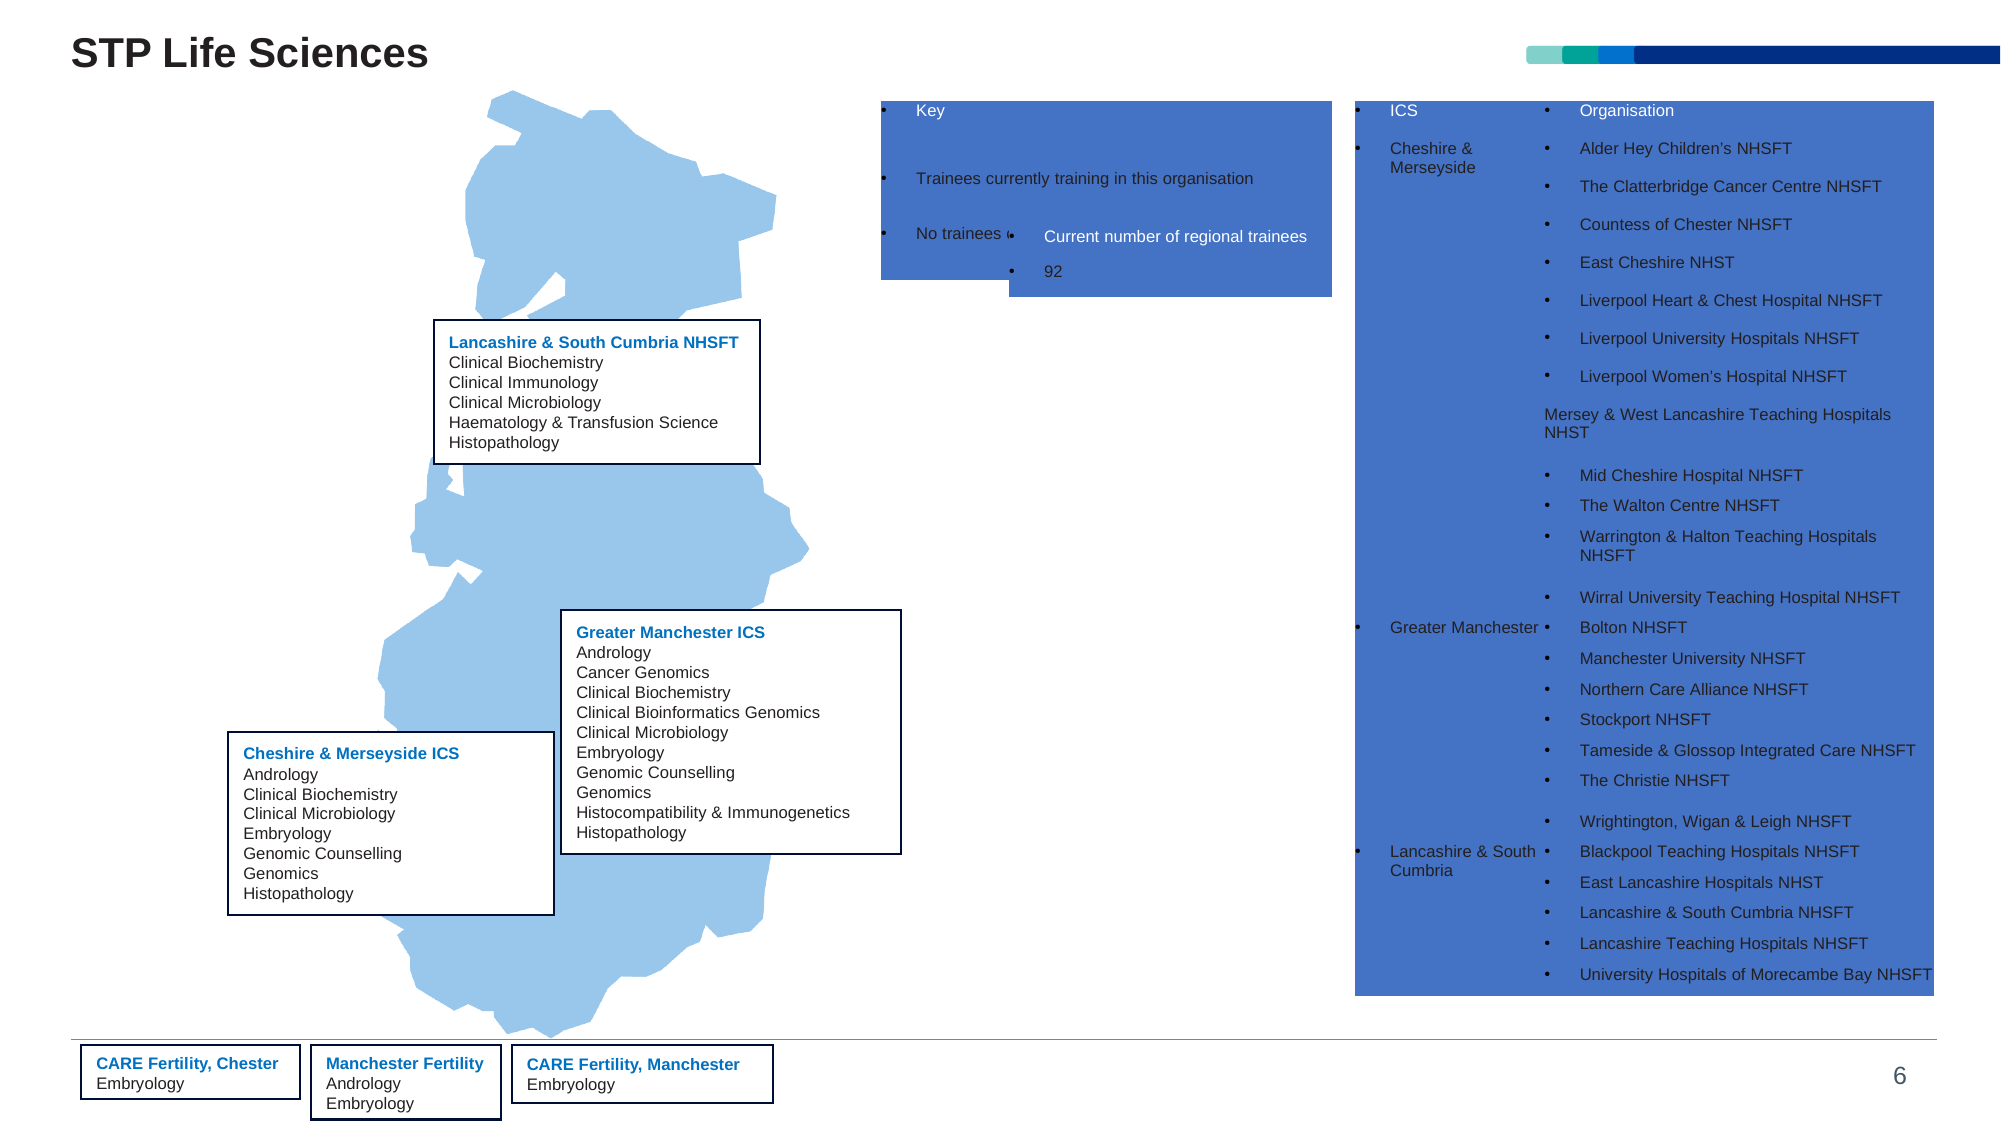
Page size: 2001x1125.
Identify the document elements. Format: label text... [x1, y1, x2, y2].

table_cell Liverpool Women’s Hospital NHSFT [1544, 367, 1934, 405]
table_header ICS [1355, 101, 1544, 139]
table_cell Mersey & West Lancashire Teaching Hospitals NHST [1544, 405, 1934, 466]
table_cell Liverpool University Hospitals NHSFT [1544, 329, 1934, 367]
title STP Life Sciences [70, 32, 1513, 79]
table_cell Northern Care Alliance NHSFT [1544, 680, 1934, 711]
table_cell The Clatterbridge Cancer Centre NHSFT [1544, 177, 1934, 215]
table_cell Wrightington, Wigan & Leigh NHSFT [1544, 812, 1934, 843]
table_cell Alder Hey Children’s NHSFT [1544, 139, 1934, 177]
table_header Key [881, 101, 1275, 169]
table_cell Blackpool Teaching Hospitals NHSFT [1544, 843, 1934, 873]
table_cell Warrington & Halton Teaching Hospitals NHSFT [1544, 527, 1934, 588]
table_cell Mid Cheshire Hospital NHSFT [1544, 466, 1934, 497]
table_cell No trainees currently training in this organisation [881, 225, 1275, 280]
picture [303, 79, 848, 1053]
table_cell 92 [1009, 262, 1332, 297]
table_cell Greater Manchester [1355, 619, 1544, 843]
table_cell [1275, 169, 1332, 225]
text_box Cheshire & Merseyside ICS Andrology Clinical Biochemistry Clinical Microbiology Embryology Genomic Counselling Genomics Histopathology [228, 732, 554, 915]
table_cell Stockport NHSFT [1544, 711, 1934, 741]
table_header Organisation [1544, 101, 1934, 139]
table_cell Liverpool Heart & Chest Hospital NHSFT [1544, 291, 1934, 329]
table_cell Manchester University NHSFT [1544, 649, 1934, 680]
table_header [1275, 101, 1332, 169]
table_cell Countess of Chester NHSFT [1544, 215, 1934, 253]
table_cell Tameside & Glossop Integrated Care NHSFT [1544, 741, 1934, 772]
text_box Greater Manchester ICS Andrology Cancer Genomics Clinical Biochemistry Clinical Bioinformatics Genomics Clinical Microbiology Embryology Genomic Counselling Genomics Histocompatibility & Immunogenetics Histopathology [561, 610, 901, 854]
table_cell The Christie NHSFT [1544, 772, 1934, 812]
table_cell University Hospitals of Morecambe Bay NHSFT [1544, 965, 1934, 996]
table_cell The Walton Centre NHSFT [1544, 497, 1934, 527]
table_cell Cheshire & Merseyside [1355, 139, 1544, 619]
table_cell Lancashire Teaching Hospitals NHSFT [1544, 934, 1934, 965]
table_cell East Lancashire Hospitals NHST [1544, 873, 1934, 904]
table_header Current number of regional trainees [1009, 227, 1332, 262]
table_cell Bolton NHSFT [1544, 619, 1934, 649]
text_box Lancashire & South Cumbria NHSFT Clinical Biochemistry Clinical Immunology Clinical Microbiology Haematology & Transfusion Science Histopathology [434, 320, 760, 464]
table_cell Lancashire & South Cumbria [1355, 843, 1544, 996]
table_cell Wirral University Teaching Hospital NHSFT [1544, 588, 1934, 619]
table_cell East Cheshire NHST [1544, 253, 1934, 291]
text_box CARE Fertility, Manchester Embryology [512, 1045, 773, 1103]
table_cell Trainees currently training in this organisation [881, 169, 1275, 225]
text_box Manchester Fertility Andrology Embryology [311, 1045, 501, 1120]
table_cell Lancashire & South Cumbria NHSFT [1544, 904, 1934, 934]
text_box CARE Fertility, Chester Embryology [81, 1045, 300, 1099]
